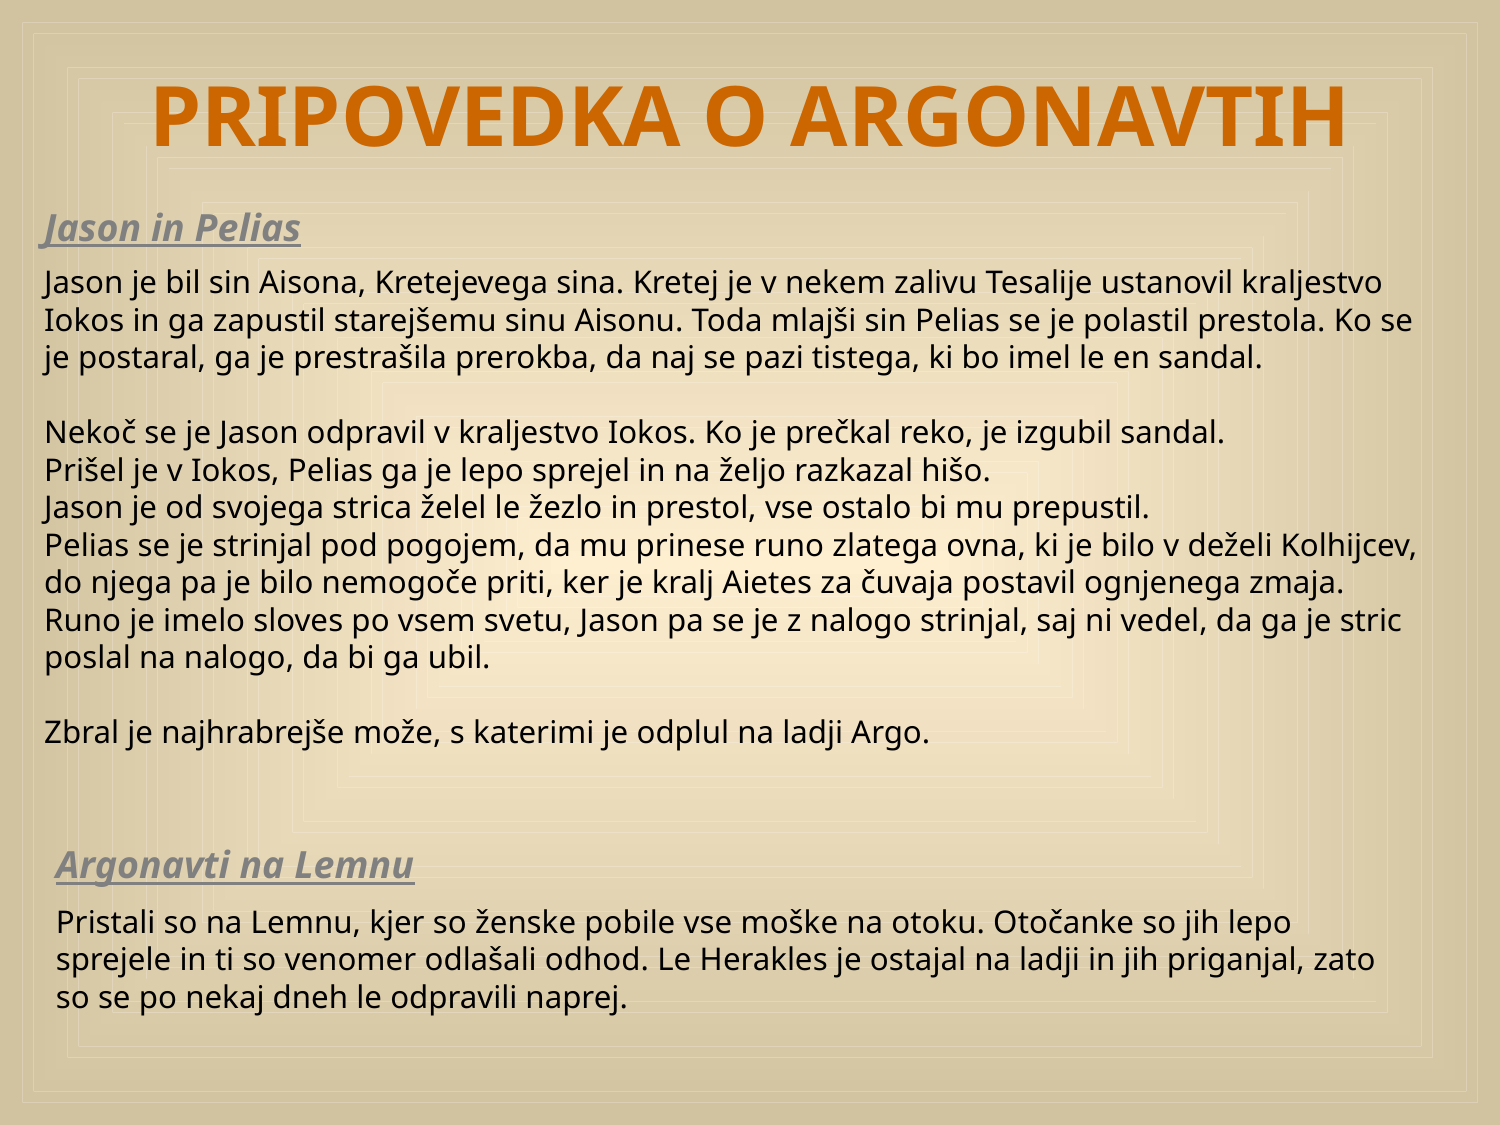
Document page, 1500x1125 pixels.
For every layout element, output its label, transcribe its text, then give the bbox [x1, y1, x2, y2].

text_box Argonavti na Lemnu Pristali so na Lemnu, kjer so ženske pobile vse moške na otoku. Otočanke so jih lepo sprejele in ti so venomer odlašali odhod. Le Herakles je ostajal na ladji in jih priganjal, zato so se po nekaj dneh le odpravili naprej. [41, 834, 1412, 1022]
text_box Jason in Pelias [29, 196, 396, 255]
title PRIPOVEDKA O ARGONAVTIH [0, 19, 1500, 207]
text_box Jason je bil sin Aisona, Kretejevega sina. Kretej je v nekem zalivu Tesalije ustanovil kraljestvo Iokos in ga zapustil starejšemu sinu Aisonu. Toda mlajši sin Pelias se je polastil prestola. Ko se je postaral, ga je prestrašila prerokba, da naj se pazi tistega, ki bo imel le en sandal. Nekoč se je Jason odpravil v kraljestvo Iokos. Ko je prečkal reko, je izgubil sandal. Prišel je v Iokos, Pelias ga je lepo sprejel in na željo razkazal hišo. Jason je od svojega strica želel le žezlo in prestol, vse ostalo bi mu prepustil. Pelias se je strinjal pod pogojem, da mu prinese runo zlatega ovna, ki je bilo v deželi Kolhijcev, do njega pa je bilo nemogoče priti, ker je kralj Aietes za čuvaja postavil ognjenega zmaja. Runo je imelo sloves po vsem svetu, Jason pa se je z nalogo strinjal, saj ni vedel, da ga je stric poslal na nalogo, da bi ga ubil. Zbral je najhrabrejše može, s katerimi je odplul na ladji Argo. [29, 255, 1447, 757]
